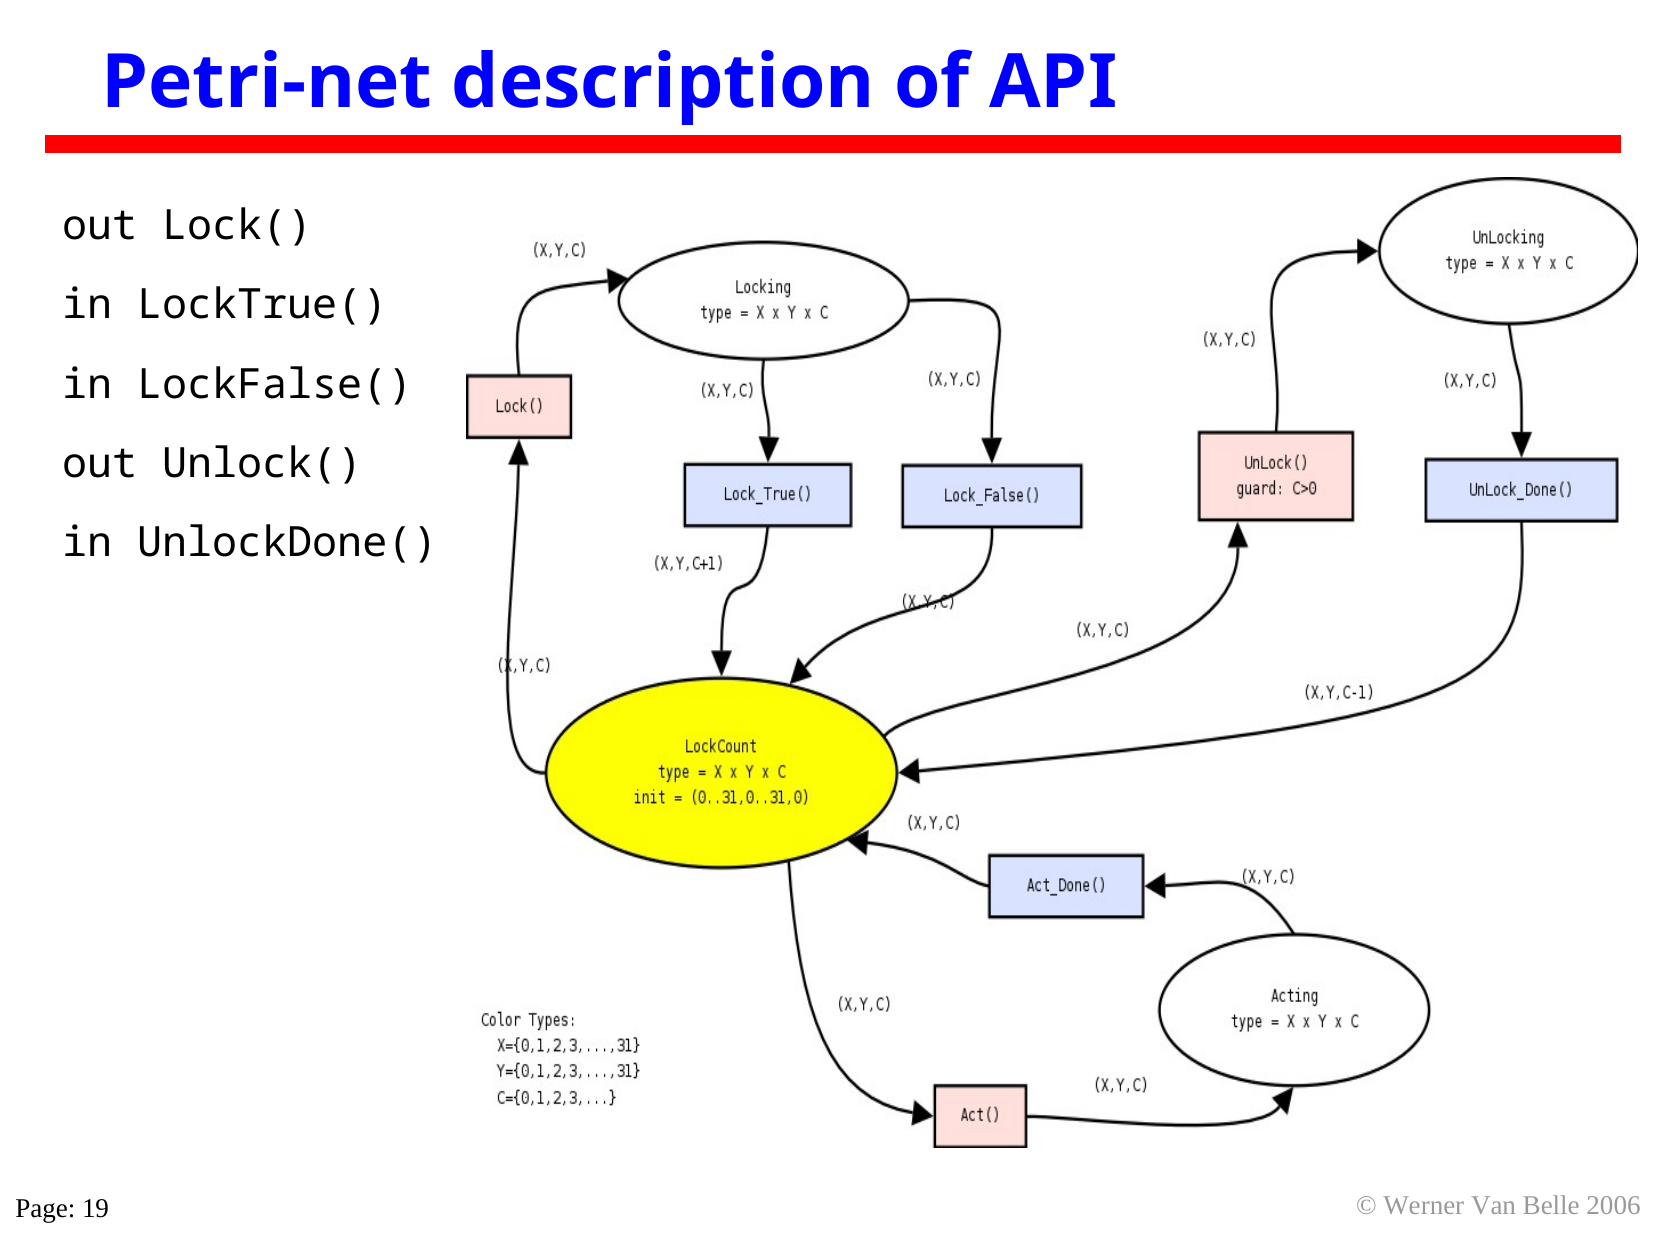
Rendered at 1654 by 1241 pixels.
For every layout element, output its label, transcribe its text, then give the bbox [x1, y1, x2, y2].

title Petri-net description of API [101, 27, 1514, 130]
picture [466, 177, 1638, 1148]
list out Lock() in LockTrue() in LockFalse() out Unlock() in UnlockDone() [44, 195, 1457, 1146]
